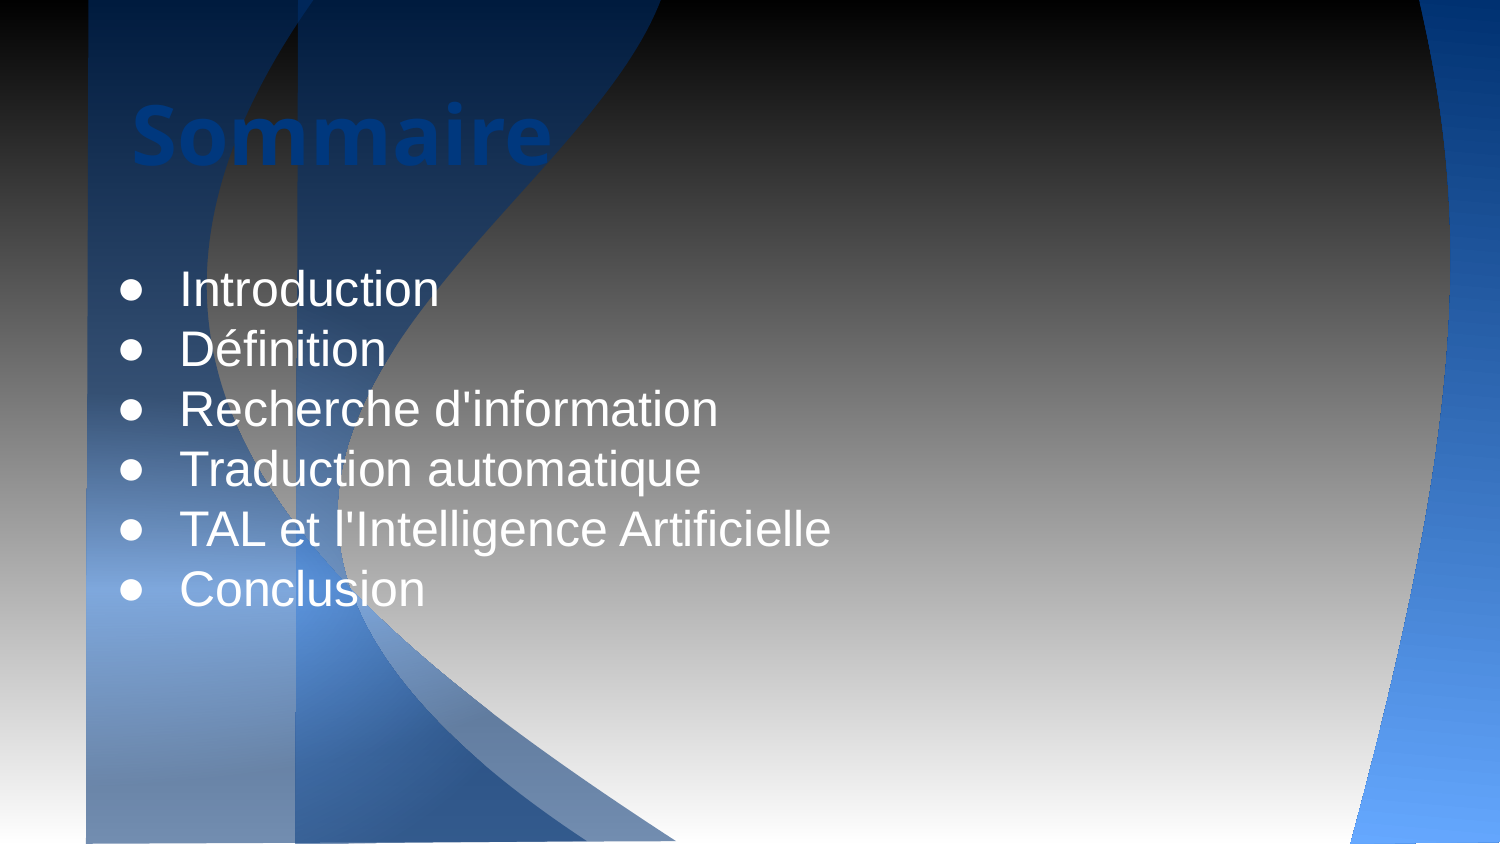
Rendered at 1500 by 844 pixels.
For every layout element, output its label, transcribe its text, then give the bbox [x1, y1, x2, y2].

title Sommaire [75, 33, 1425, 197]
text_box Introduction Définition Recherche d'information Traduction automatique TAL et l'Intelligence Artificielle Conclusion [89, 241, 1440, 794]
